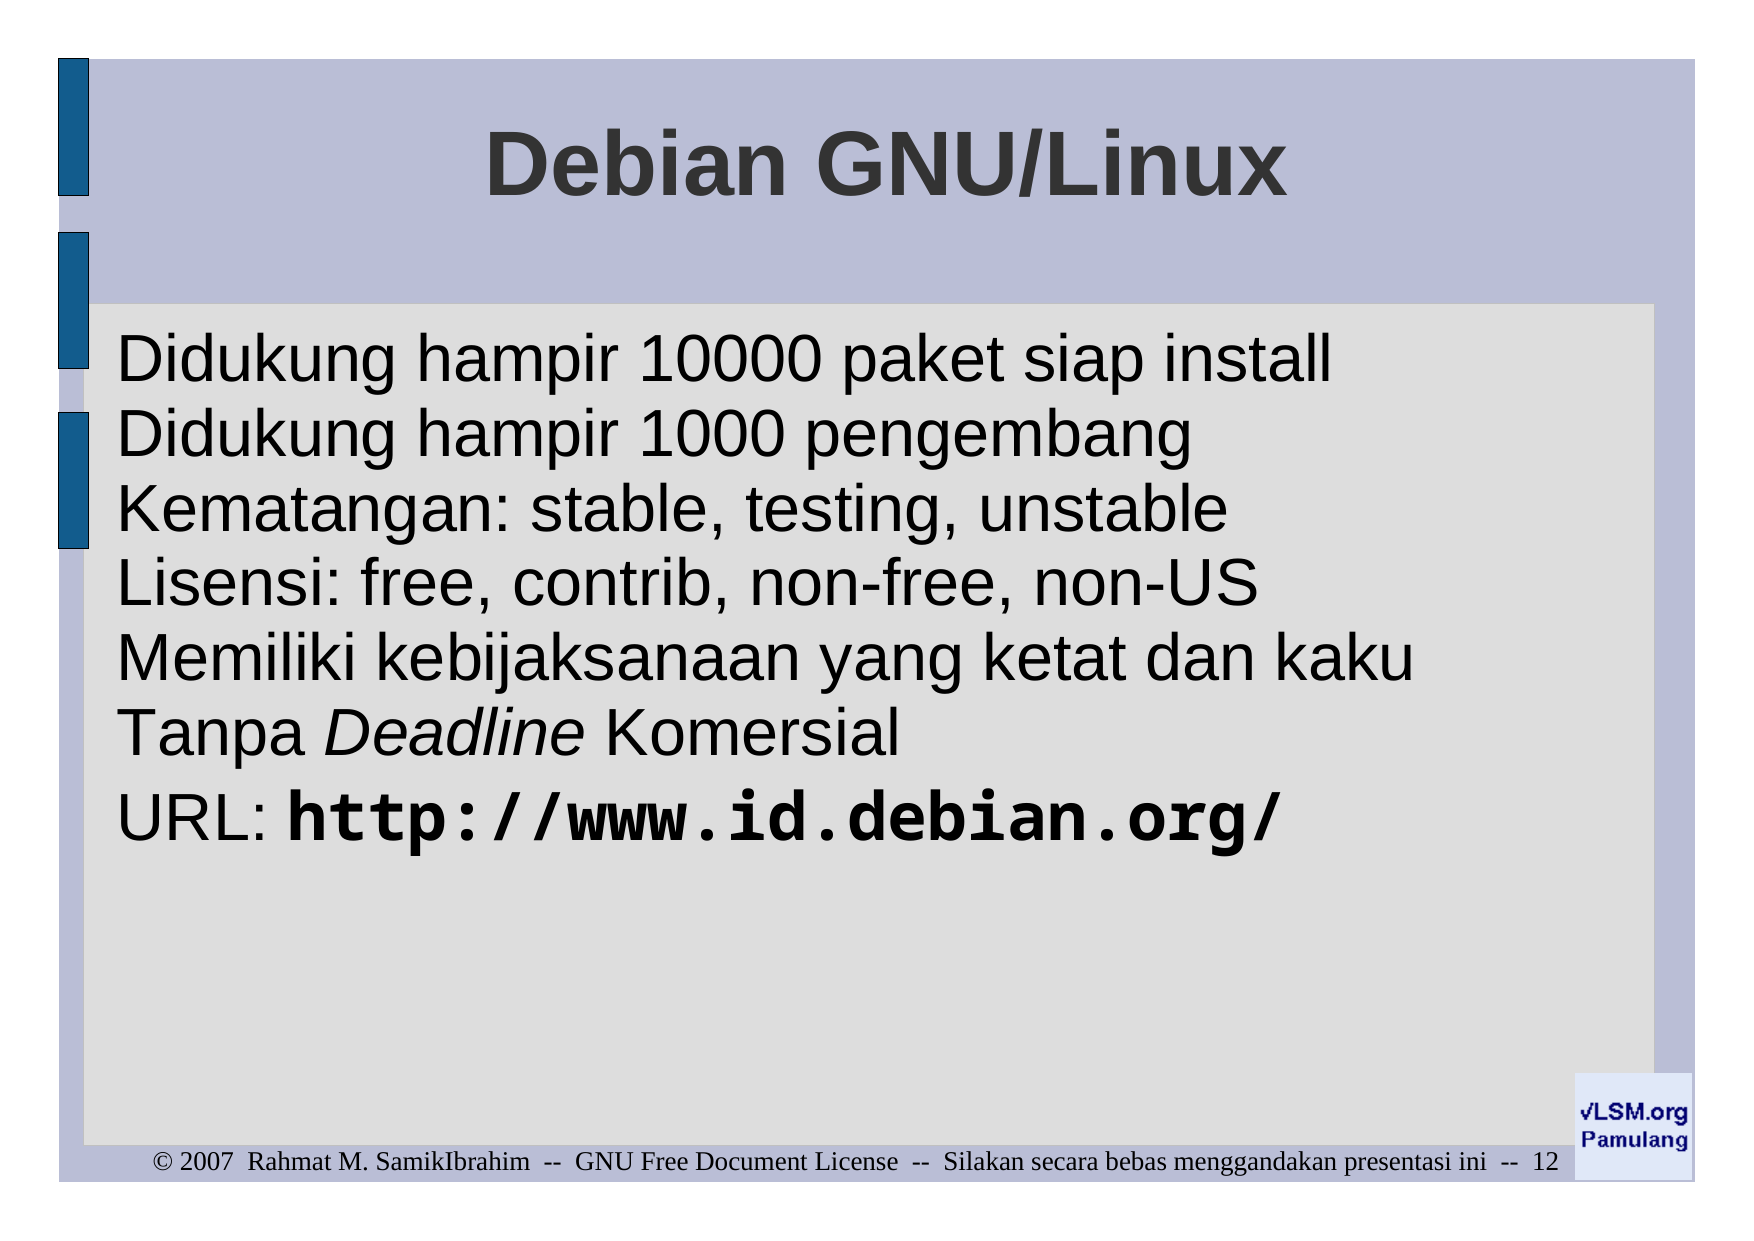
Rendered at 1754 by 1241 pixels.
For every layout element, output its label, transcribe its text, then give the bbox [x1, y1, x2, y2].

list Didukung hampir 10000 paket siap install Didukung hampir 1000 pengembang Kematangan: stable, testing, unstable Lisensi: free, contrib, non-free, non-US Memiliki kebijaksanaan yang ketat dan kaku Tanpa Deadline Komersial URL: http://www.id.debian.org/ [98, 321, 1597, 1034]
picture [1575, 1073, 1692, 1180]
title Debian GNU/Linux [178, 67, 1596, 261]
